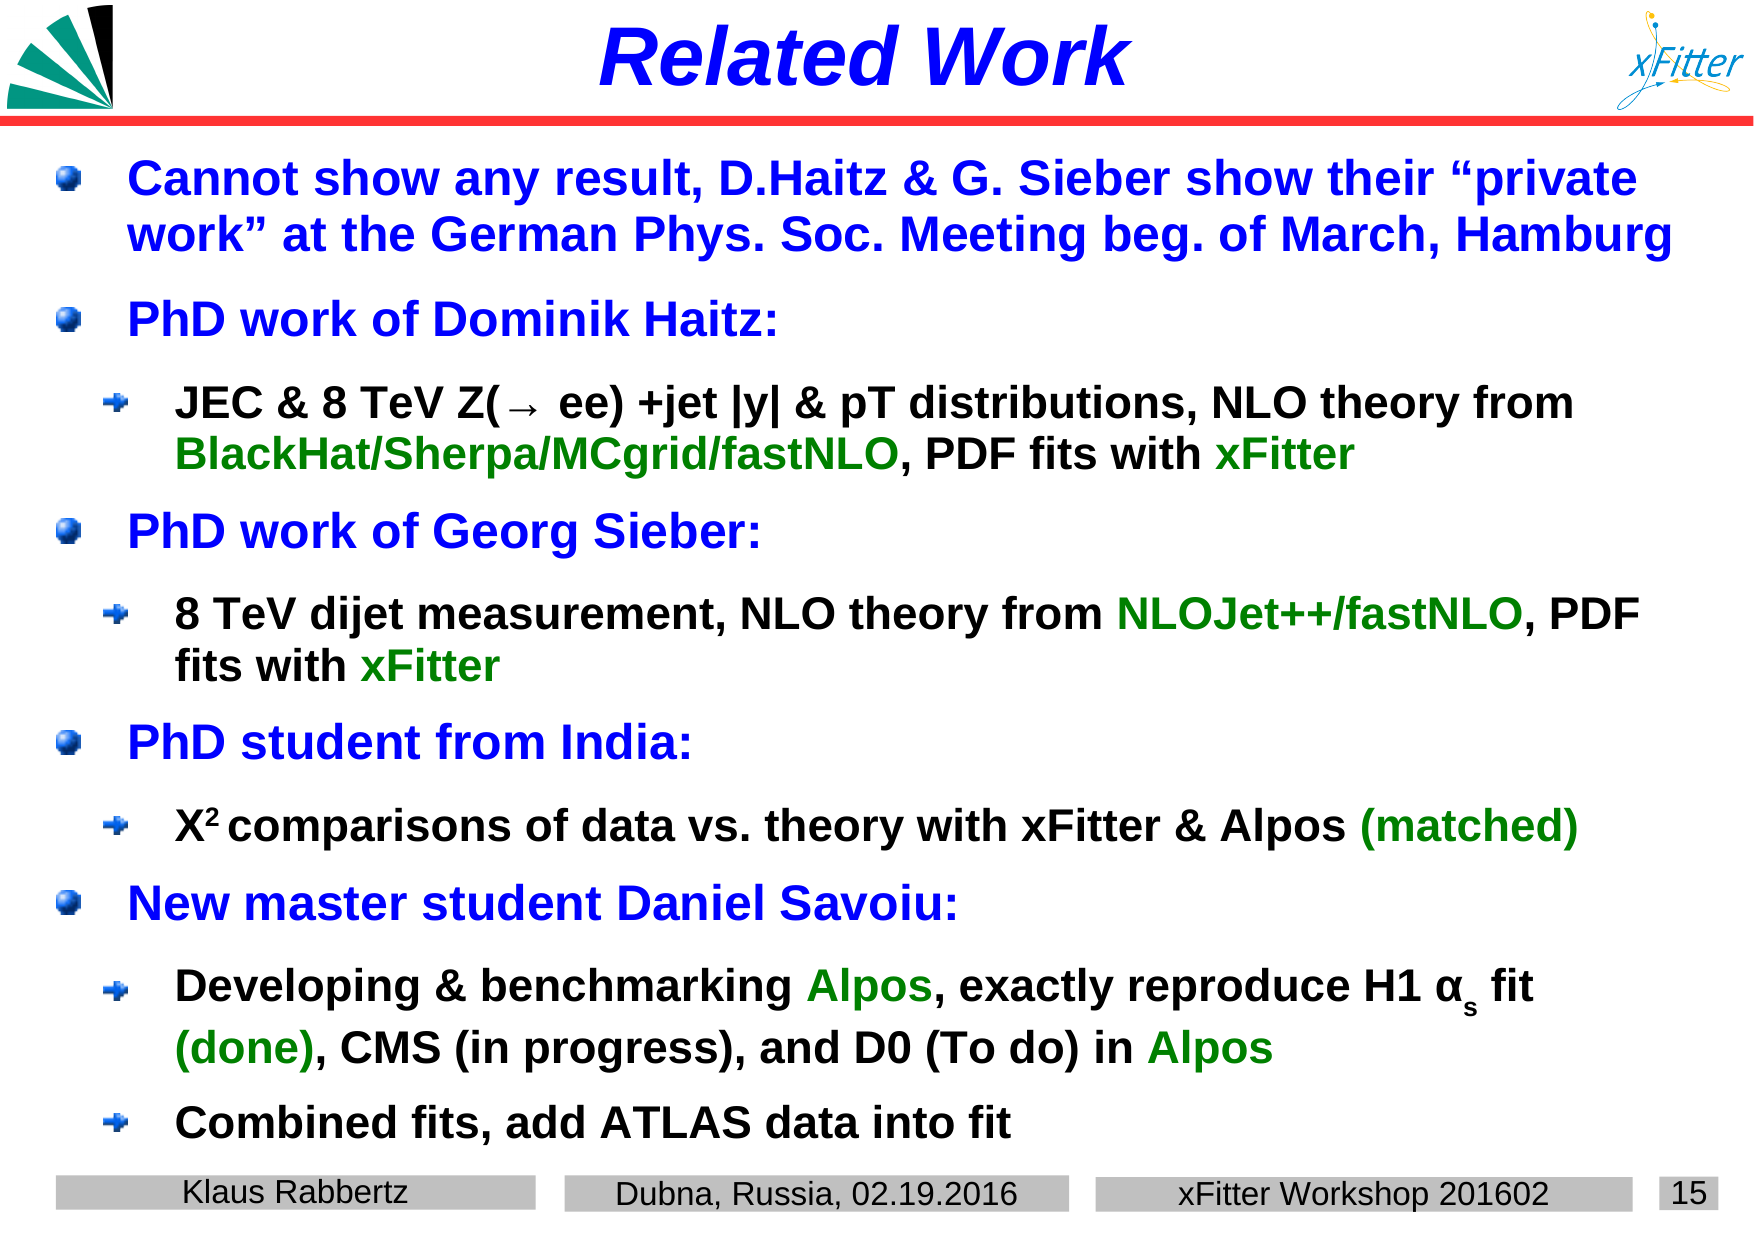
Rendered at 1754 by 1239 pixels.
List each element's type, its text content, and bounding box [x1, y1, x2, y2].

picture [7, 5, 113, 110]
title Related Work [123, 0, 1606, 114]
picture [1617, 11, 1744, 110]
list Cannot show any result, D.Haitz & G. Sieber show their “private work” at the German Phys. Soc. Meeting beg. of March, Hamburg PhD work of Dominik Haitz: JEC & 8 TeV Z(→ ee) +jet |y| & pT distributions, NLO theory from BlackHat/Sherpa/MCgrid/fastNLO, PDF fits with xFitter PhD work of Georg Sieber: 8 TeV dijet measurement, NLO theory from NLOJet++/fastNLO, PDF fits with xFitter PhD student from India: Χ2 comparisons of data vs. theory with xFitter & Alpos (matched) New master student Daniel Savoiu: Developing & benchmarking Alpos, exactly reproduce H1 αs fit (done), CMS (in progress), and D0 (To do) in Alpos Combined fits, add ATLAS data into fit [44, 150, 1691, 1152]
